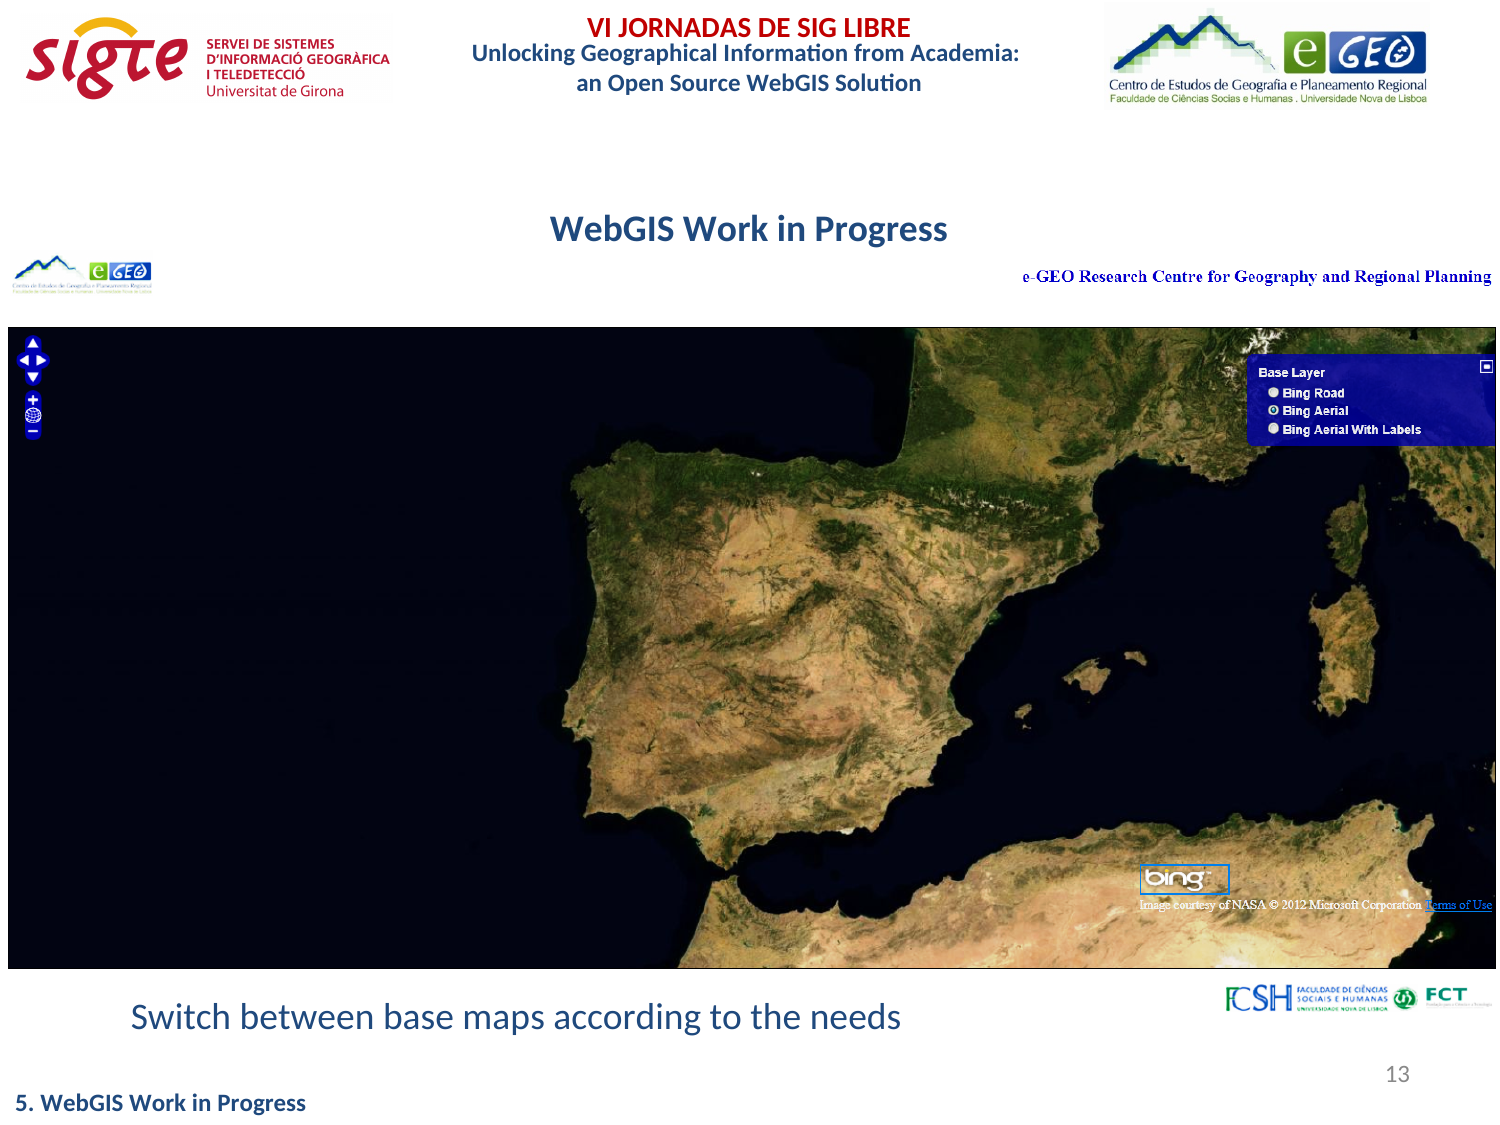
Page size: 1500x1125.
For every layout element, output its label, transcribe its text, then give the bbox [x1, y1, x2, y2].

picture [1104, 2, 1430, 110]
text_box Unlocking Geographical Information from Academia: an Open Source WebGIS Solution [442, 29, 1057, 105]
picture [0, 250, 1500, 1012]
text_box Switch between base maps according to the needs [116, 984, 918, 1045]
text_box VI JORNADAS DE SIG LIBRE [572, 0, 927, 29]
text_box 5. WebGIS Work in Progress [0, 1078, 1345, 1125]
text_box WebGIS Work in Progress [18, 196, 1481, 250]
text_box <número> [1074, 1042, 1426, 1103]
picture [20, 13, 393, 103]
